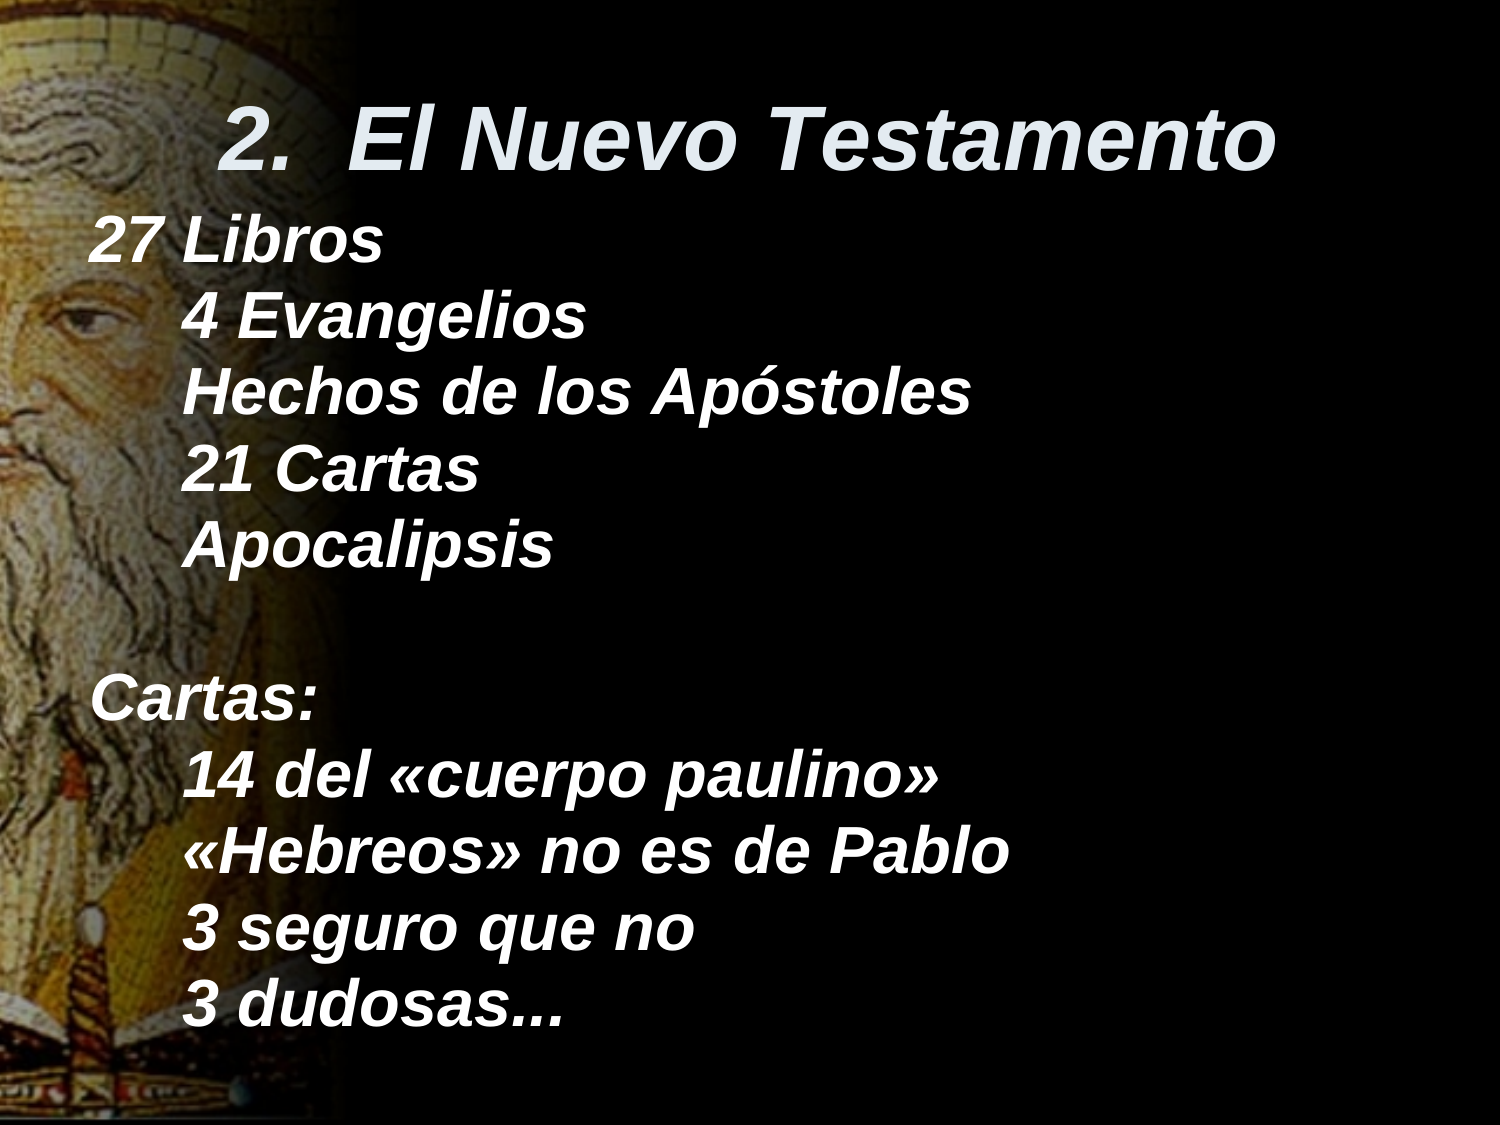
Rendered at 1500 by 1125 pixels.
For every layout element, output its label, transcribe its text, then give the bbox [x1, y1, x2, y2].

picture [0, 0, 1500, 1125]
list 27 Libros 4 Evangelios Hechos de los Apóstoles 21 Cartas Apocalipsis Cartas: 14 del «cuerpo paulino» «Hebreos» no es de Pablo 3 seguro que no 3 dudosas... [74, 206, 1424, 1123]
title 2. El Nuevo Testamento [75, 45, 1426, 233]
